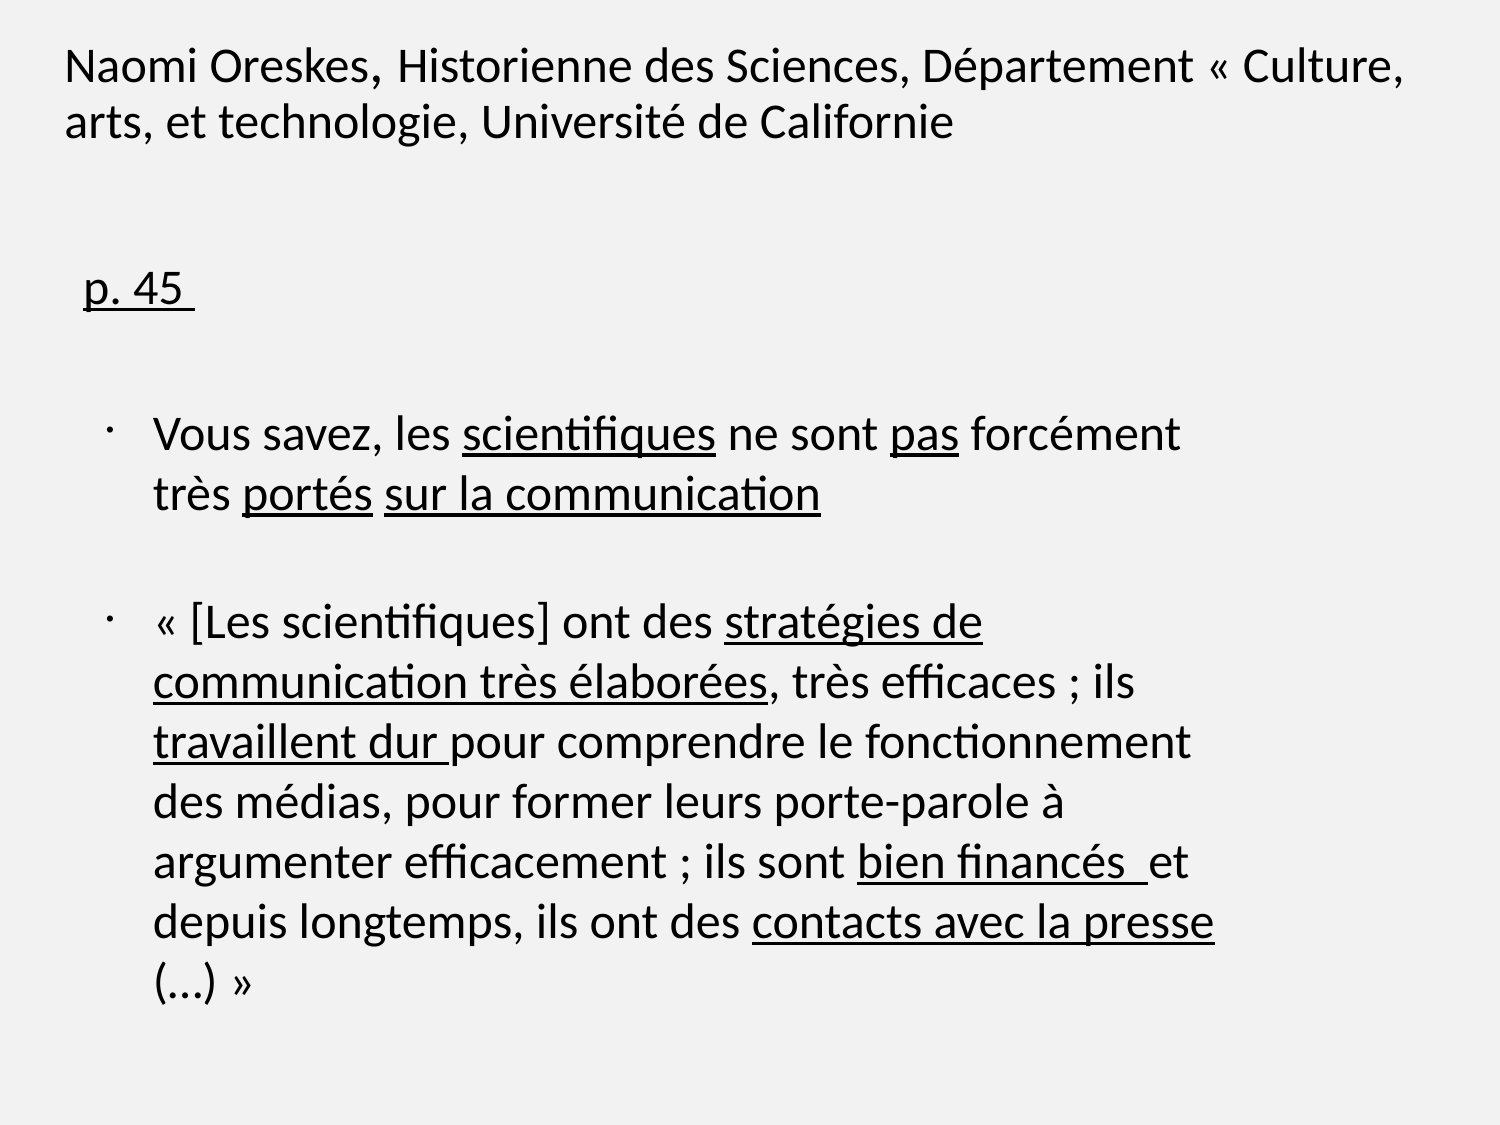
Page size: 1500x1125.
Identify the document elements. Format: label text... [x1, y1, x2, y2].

text_box p. 45 [68, 246, 219, 356]
text_box Vous savez, les scientifiques ne sont pas forcément très portés sur la communication [91, 392, 1267, 528]
text_box « [Les scientifiques] ont des stratégies de communication très élaborées, très efficaces ; ils travaillent dur pour comprendre le fonctionnement des médias, pour former leurs porte-parole à argumenter efficacement ; ils sont bien financés et depuis longtemps, ils ont des contacts avec la presse (…) » [91, 581, 1267, 1077]
list Naomi Oreskes, Historienne des Sciences, Département « Culture, arts, et technologie, Université de Californie [49, 24, 1453, 207]
